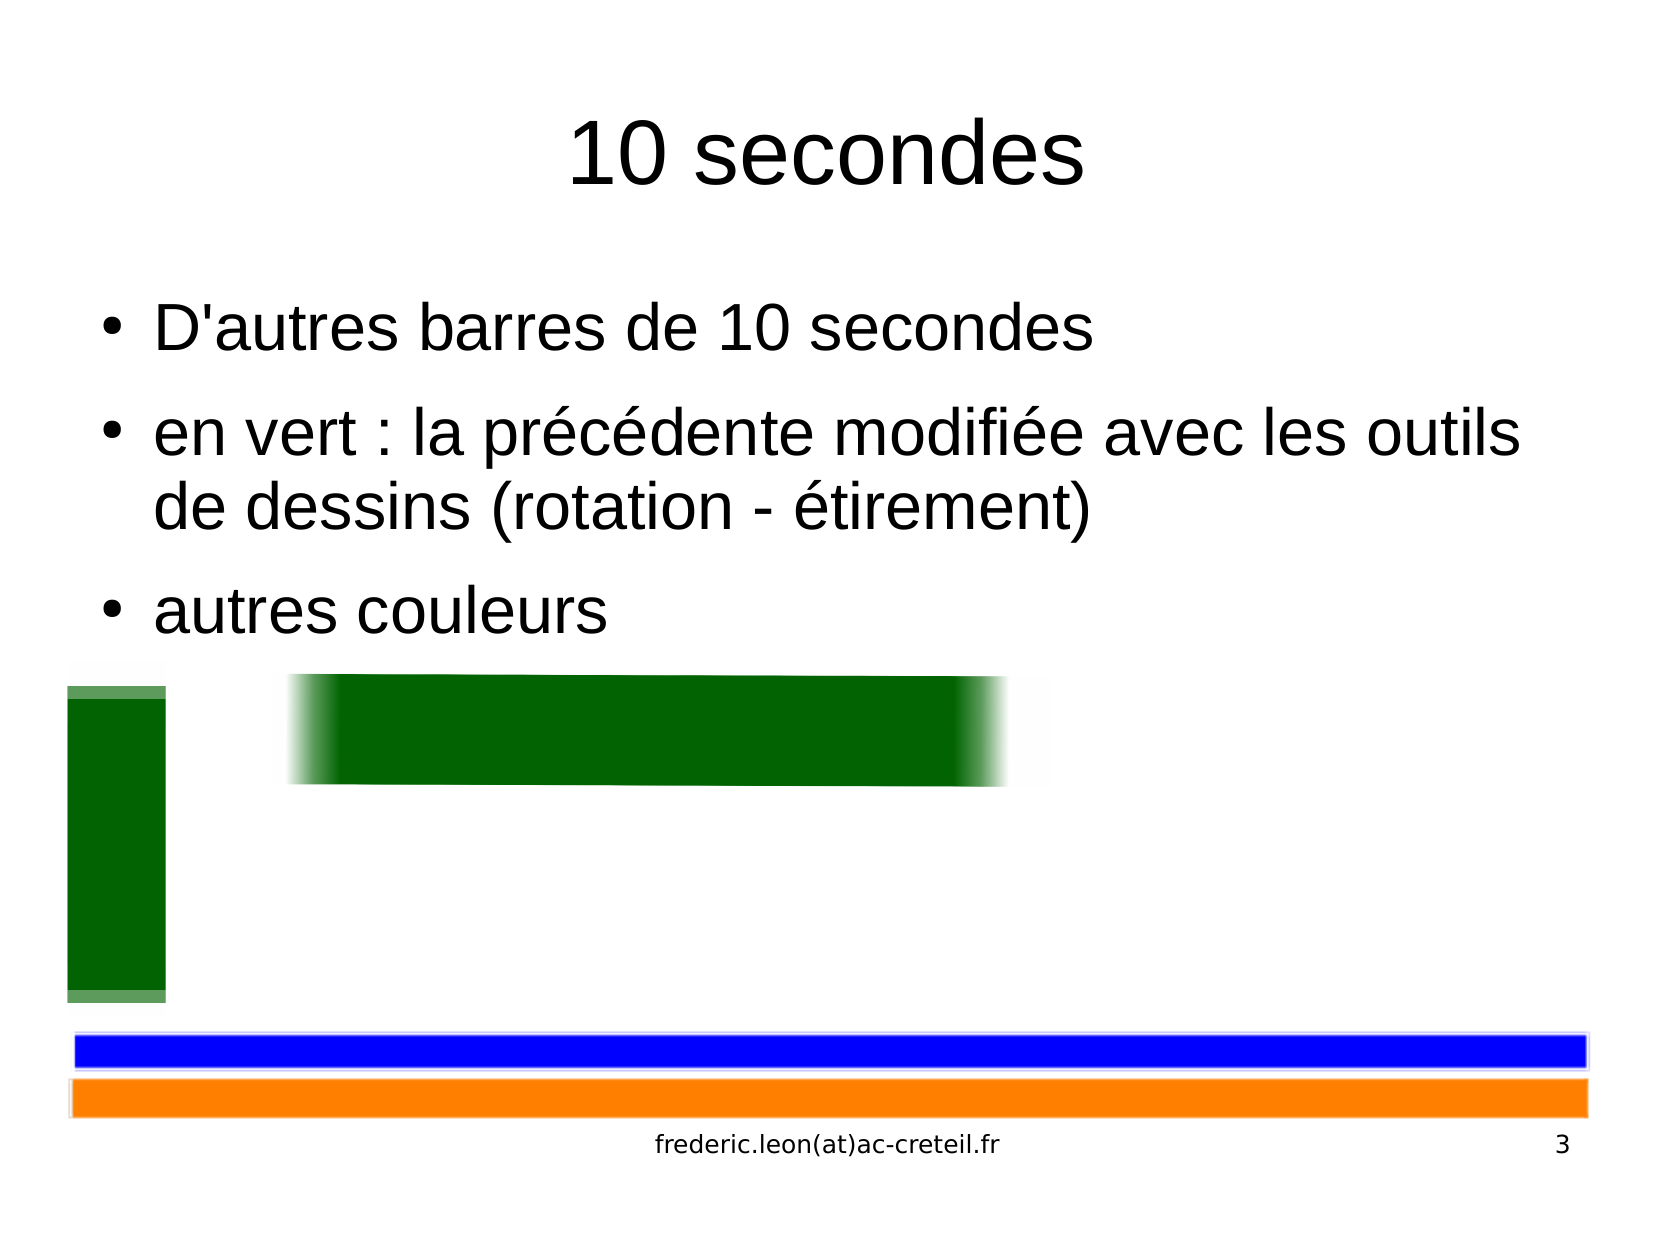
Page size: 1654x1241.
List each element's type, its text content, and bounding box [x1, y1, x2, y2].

title 10 secondes [82, 49, 1571, 257]
picture [271, 673, 1051, 787]
picture [67, 661, 166, 1016]
picture [64, 1027, 1595, 1125]
list D'autres barres de 10 secondes en vert : la précédente modifiée avec les outils de dessins (rotation - étirement) autres couleurs [82, 290, 1571, 1010]
